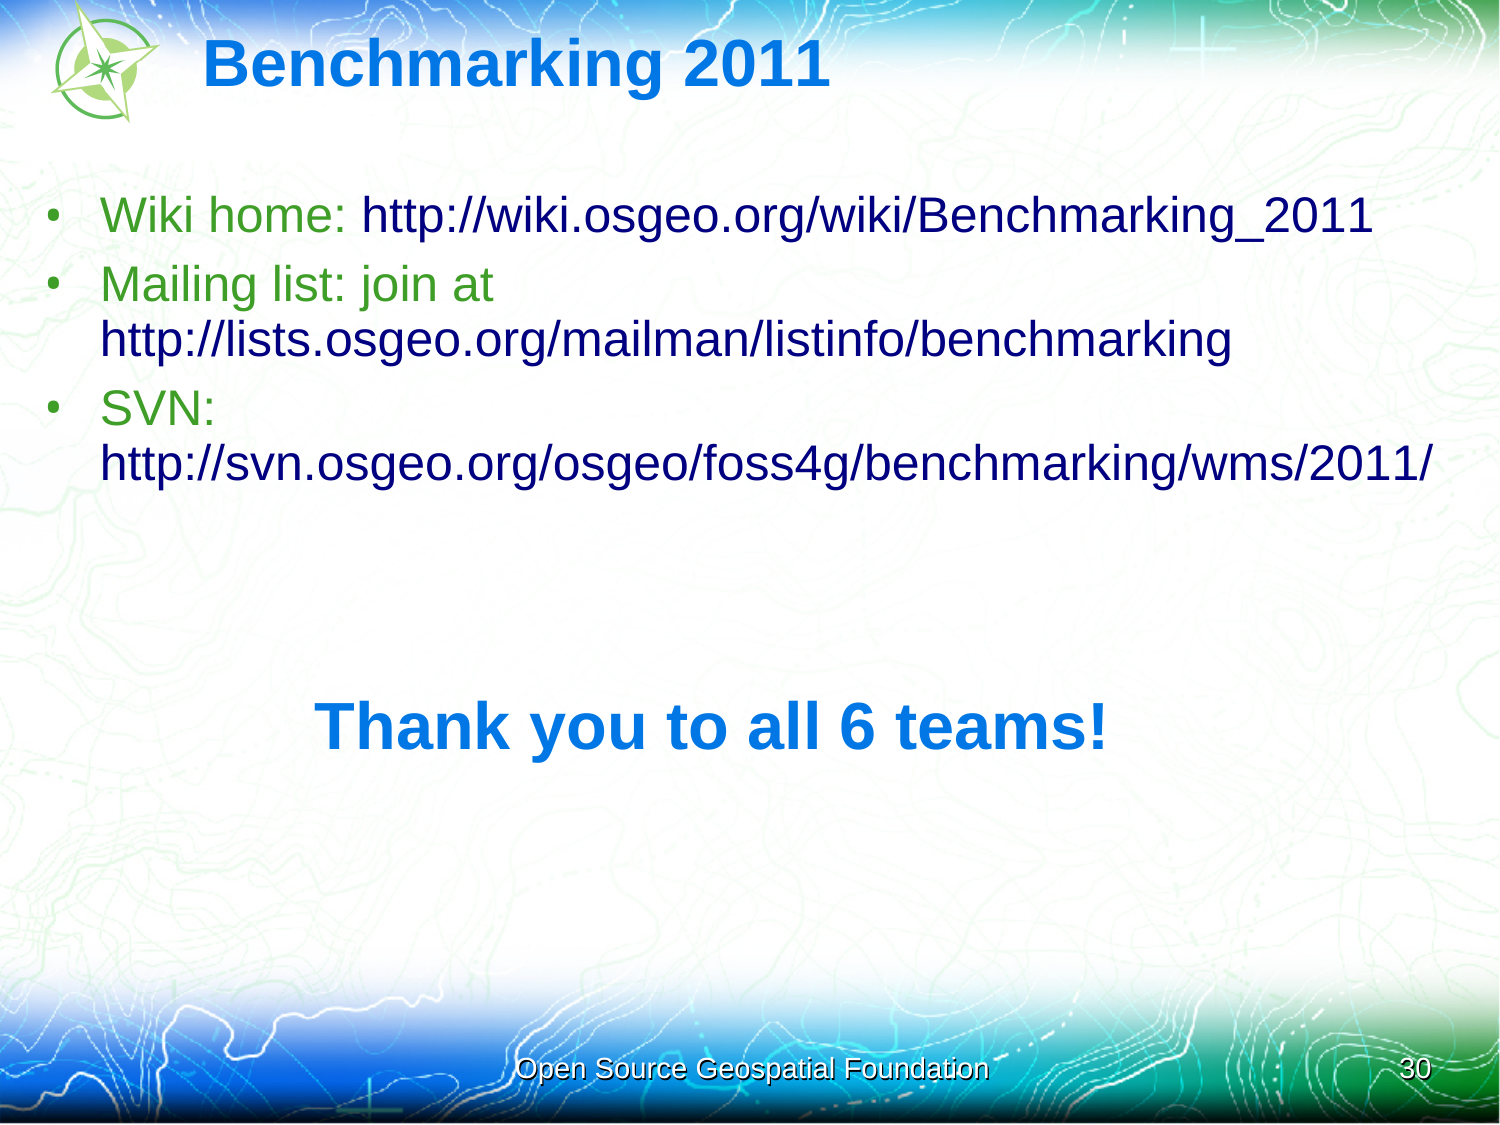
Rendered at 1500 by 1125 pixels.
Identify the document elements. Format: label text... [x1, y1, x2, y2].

text_box Open Source Geospatial Foundation [383, 1063, 1122, 1112]
title Thank you to all 6 teams! [300, 675, 1187, 776]
title Benchmarking 2011 [187, 11, 1487, 113]
picture [0, 0, 1500, 1125]
text_box <number> [1134, 1063, 1447, 1112]
list Wiki home: http://wiki.osgeo.org/wiki/Benchmarking_2011 Mailing list: join at http://lists.osgeo.org/mailman/listinfo/benchmarking SVN: http://svn.osgeo.org/osgeo/foss4g/benchmarking/wms/2011/ [29, 177, 1477, 1063]
